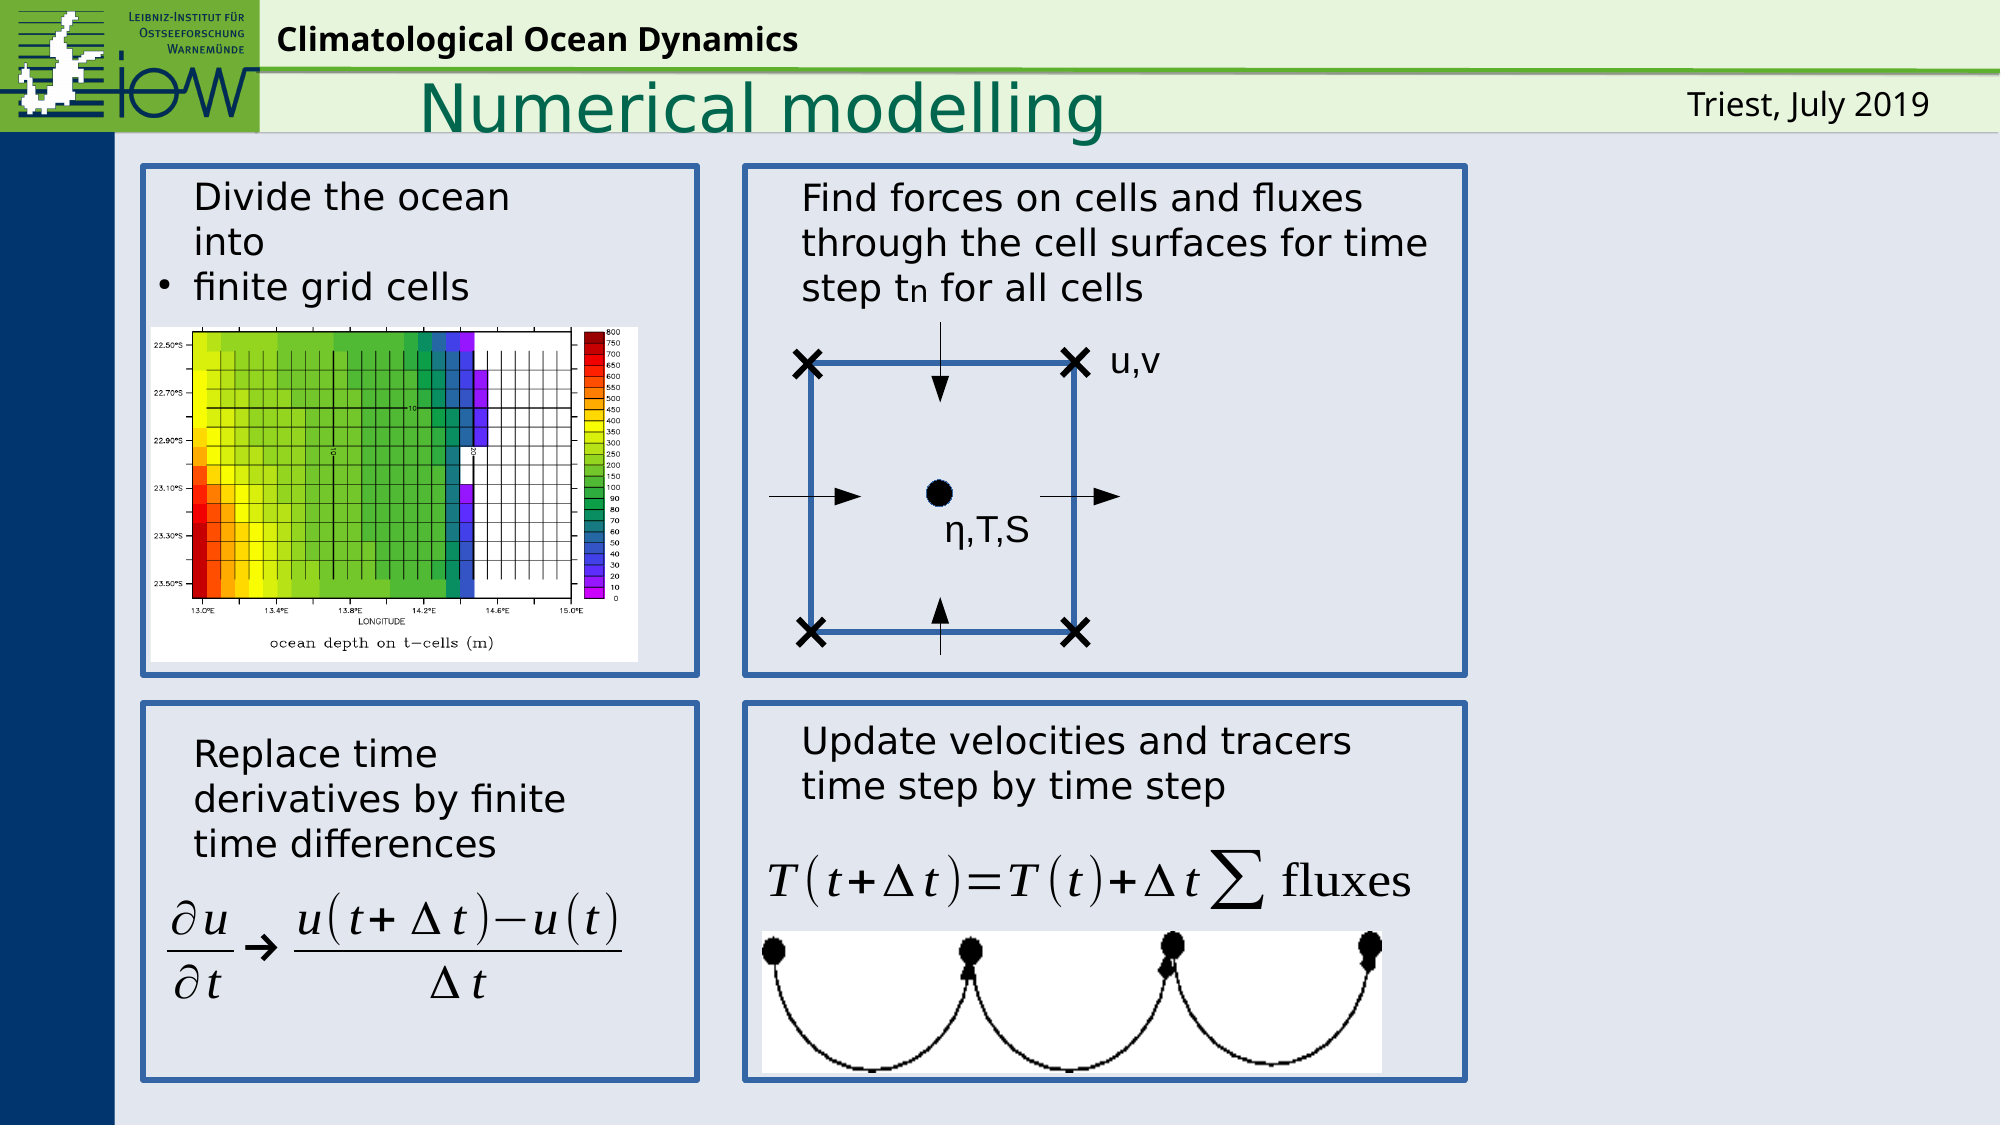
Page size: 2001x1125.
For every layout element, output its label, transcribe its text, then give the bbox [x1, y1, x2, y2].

text_box Find forces on cells and fluxes through the cell surfaces for time step tn for all cells [751, 169, 1447, 228]
text_box Divide the ocean into finite grid cells [146, 169, 592, 226]
text_box η,T,S [929, 501, 1050, 561]
text_box [926, 479, 953, 502]
text_box u,v [1095, 331, 1201, 392]
text_box Update velocities and tracers time step by time step [751, 709, 1417, 770]
chart [752, 846, 1432, 913]
text_box Replace time derivatives by finite time differences [146, 722, 592, 783]
picture [150, 327, 638, 662]
picture [762, 931, 1382, 1074]
picture [0, 10, 260, 118]
text_box Numerical modelling [84, 58, 1435, 164]
chart [151, 891, 643, 1010]
